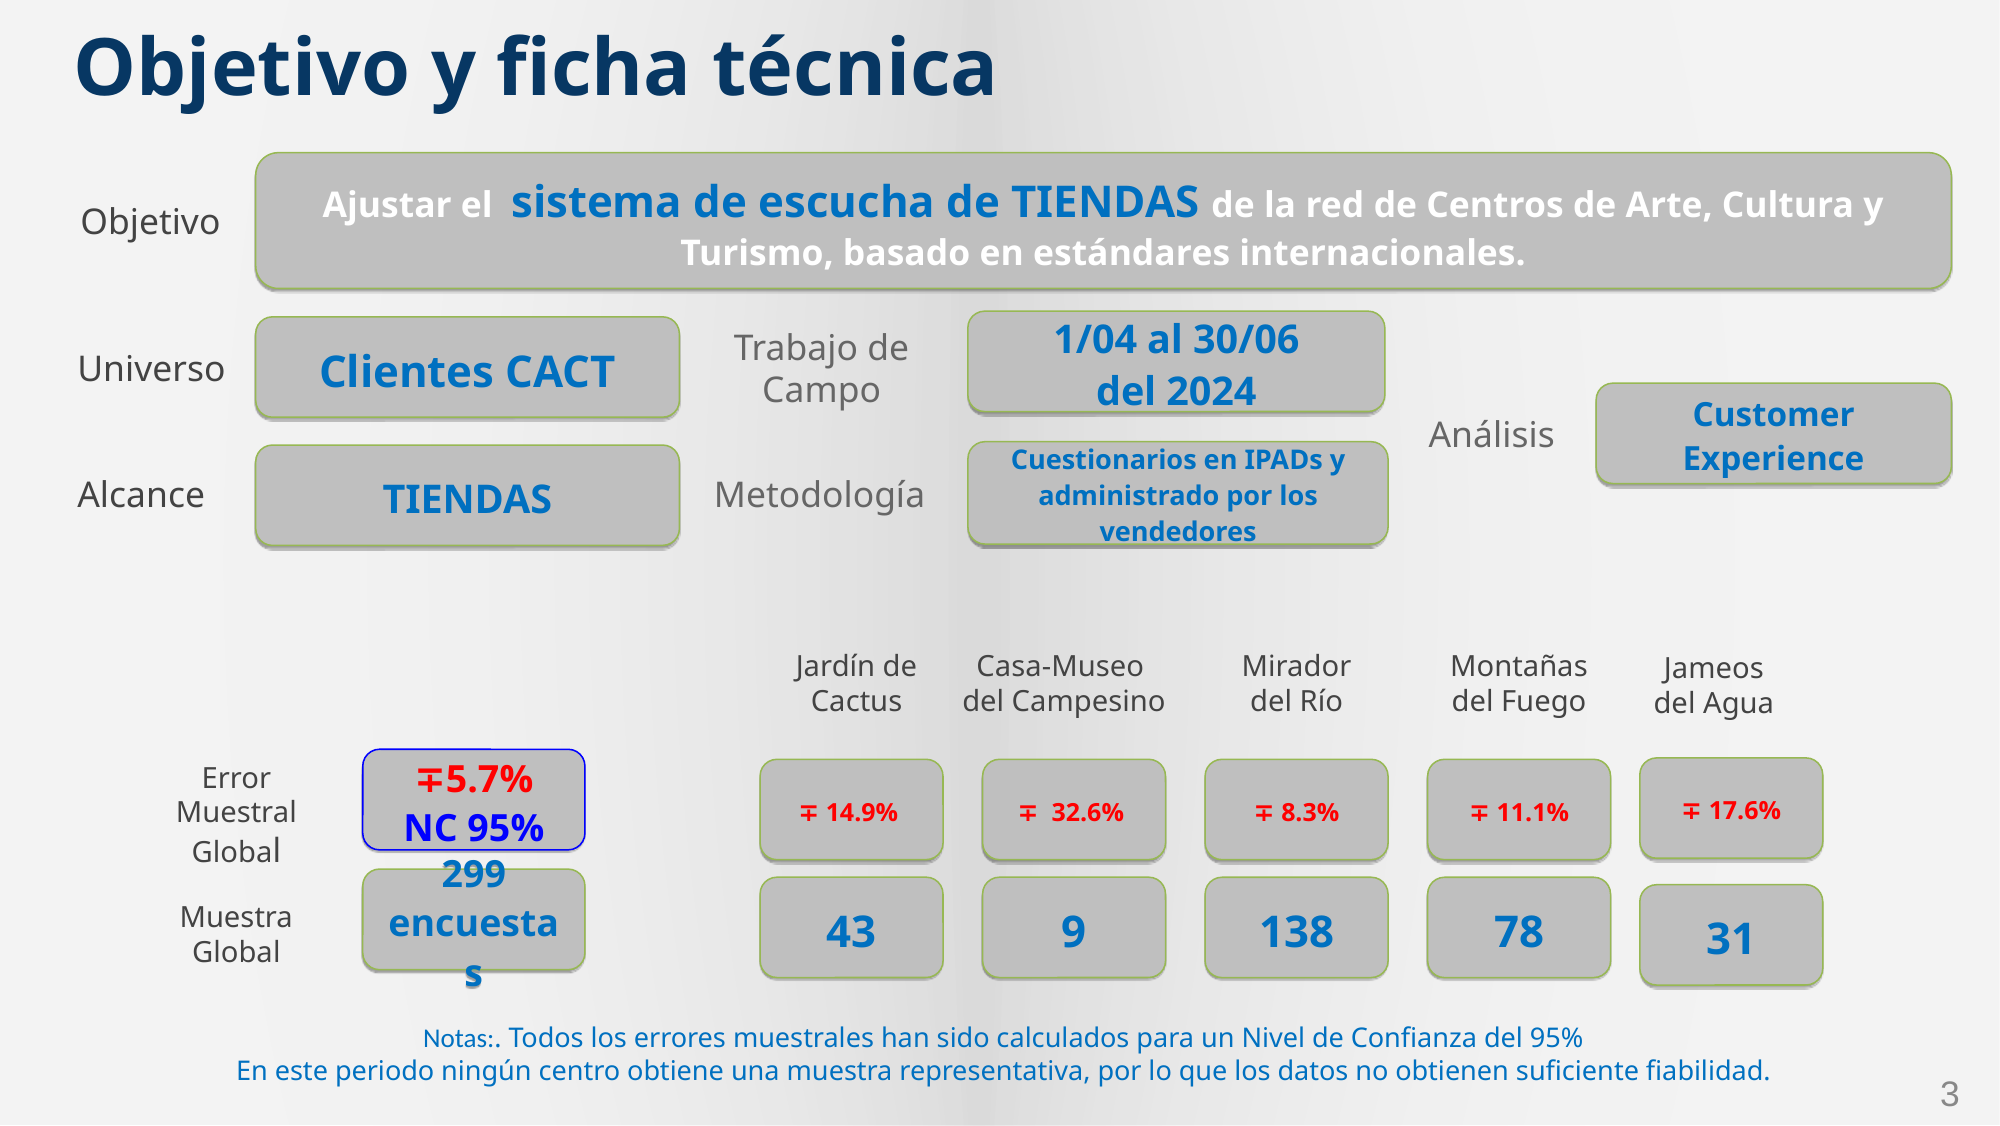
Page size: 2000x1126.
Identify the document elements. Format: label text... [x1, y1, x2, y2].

text_box Alcance [36, 462, 255, 524]
text_box Jameos del Agua [1622, 631, 1806, 738]
text_box Universo [47, 336, 255, 398]
text_box 9 [982, 877, 1166, 978]
text_box Cuestionarios en IPADs y administrado por los vendedores [967, 441, 1389, 545]
text_box 31 [1639, 884, 1823, 986]
text_box 1/04 al 30/06 del 2024 [967, 311, 1385, 412]
text_box Notas:. Todos los errores muestrales han sido calculados para un Nivel de Confianza del 95% En este periodo ningún centro obtiene una muestra representativa, por lo que los datos no obtienen suficiente fiabilidad. [54, 1011, 1952, 1063]
text_box Trabajo de Campo [679, 315, 964, 419]
text_box Clientes CACT [255, 316, 679, 418]
text_box 138 [1205, 877, 1389, 978]
text_box ∓ 11.1% [1427, 759, 1611, 860]
slide_number 3 [1609, 1062, 1960, 1122]
text_box Error Muestral Global [123, 749, 350, 879]
text_box 78 [1427, 877, 1611, 978]
text_box 299 encuestas [362, 869, 585, 970]
text_box Metodología [682, 462, 967, 524]
text_box TIENDAS [255, 445, 680, 546]
text_box ∓ 32.6% [982, 759, 1166, 860]
text_box Jardín de Cactus [745, 629, 943, 736]
text_box Montañas del Fuego [1427, 629, 1611, 736]
text_box Casa-Museo del Campesino [943, 629, 1185, 736]
text_box ∓5.7% NC 95% [362, 749, 585, 850]
text_box ∓ 8.3% [1205, 759, 1389, 860]
text_box ∓ 14.9% [760, 759, 944, 860]
text_box 43 [760, 877, 944, 978]
text_box ∓ 17.6% [1639, 757, 1823, 859]
title Objetivo y ficha técnica [55, 2, 1934, 126]
text_box Ajustar el sistema de escucha de TIENDAS de la red de Centros de Arte, Cultura y Turismo, basado en estándares internacionales. [255, 152, 1952, 289]
text_box Análisis [1387, 402, 1596, 464]
text_box Objetivo [46, 190, 255, 251]
text_box Mirador del Río [1205, 629, 1389, 736]
text_box Muestra Global [121, 888, 352, 978]
text_box Customer Experience [1596, 383, 1952, 484]
